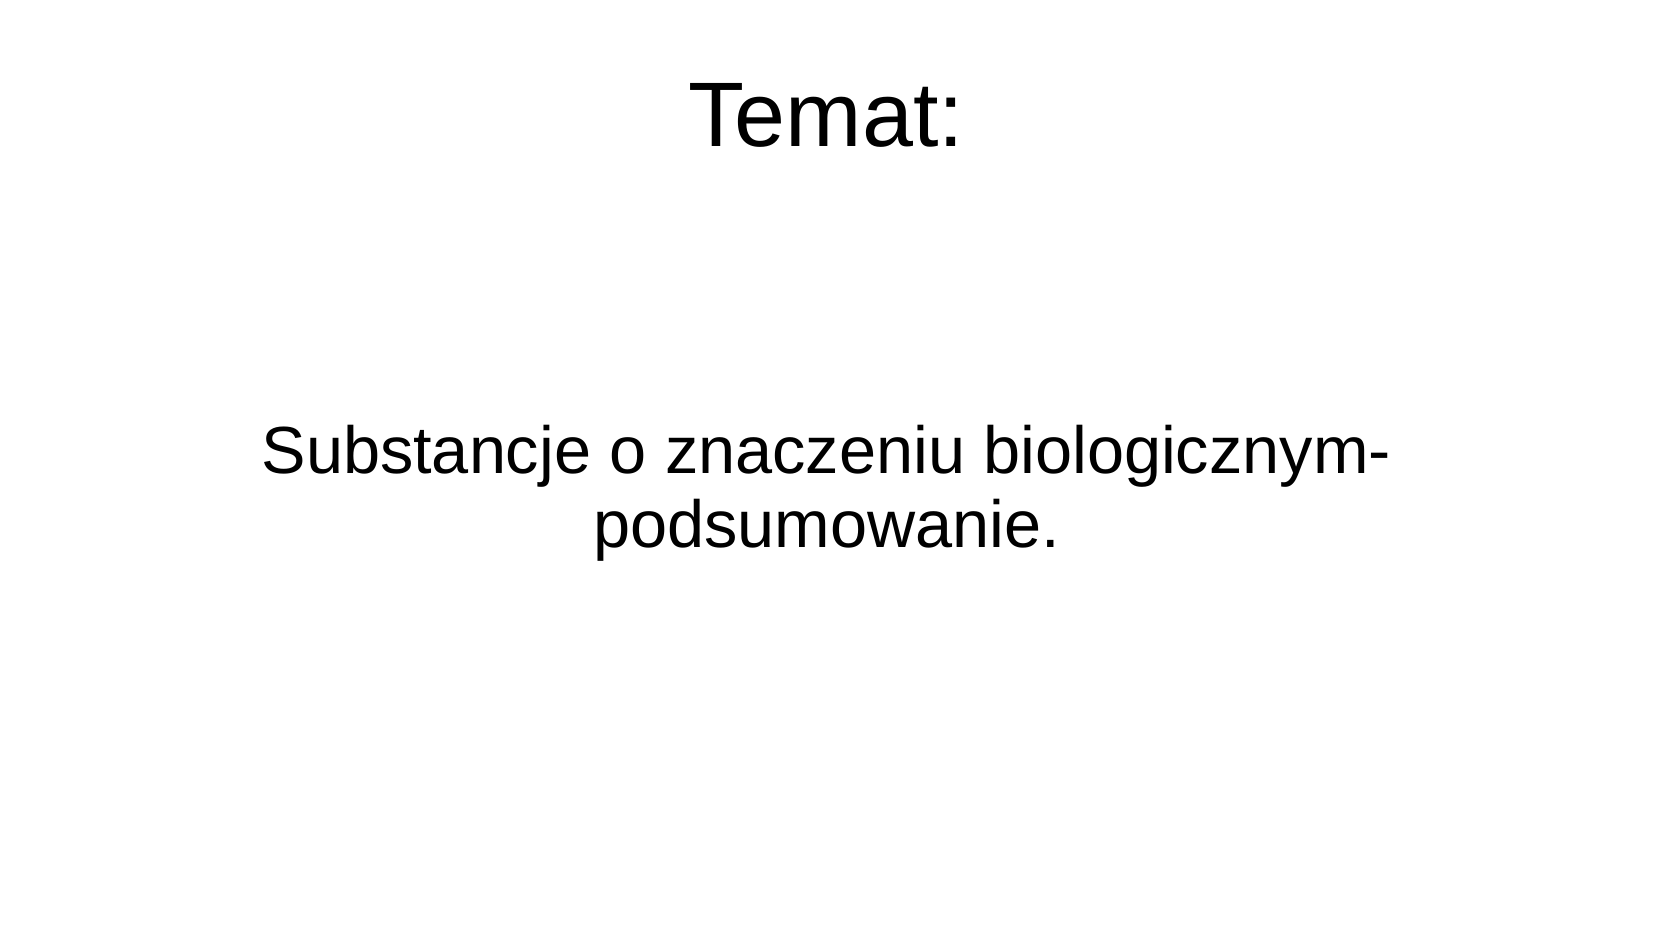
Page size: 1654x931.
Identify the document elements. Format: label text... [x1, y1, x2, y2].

title Temat: [82, 37, 1571, 193]
subtitle Substancje o znaczeniu biologicznym-podsumowanie. [82, 217, 1571, 758]
